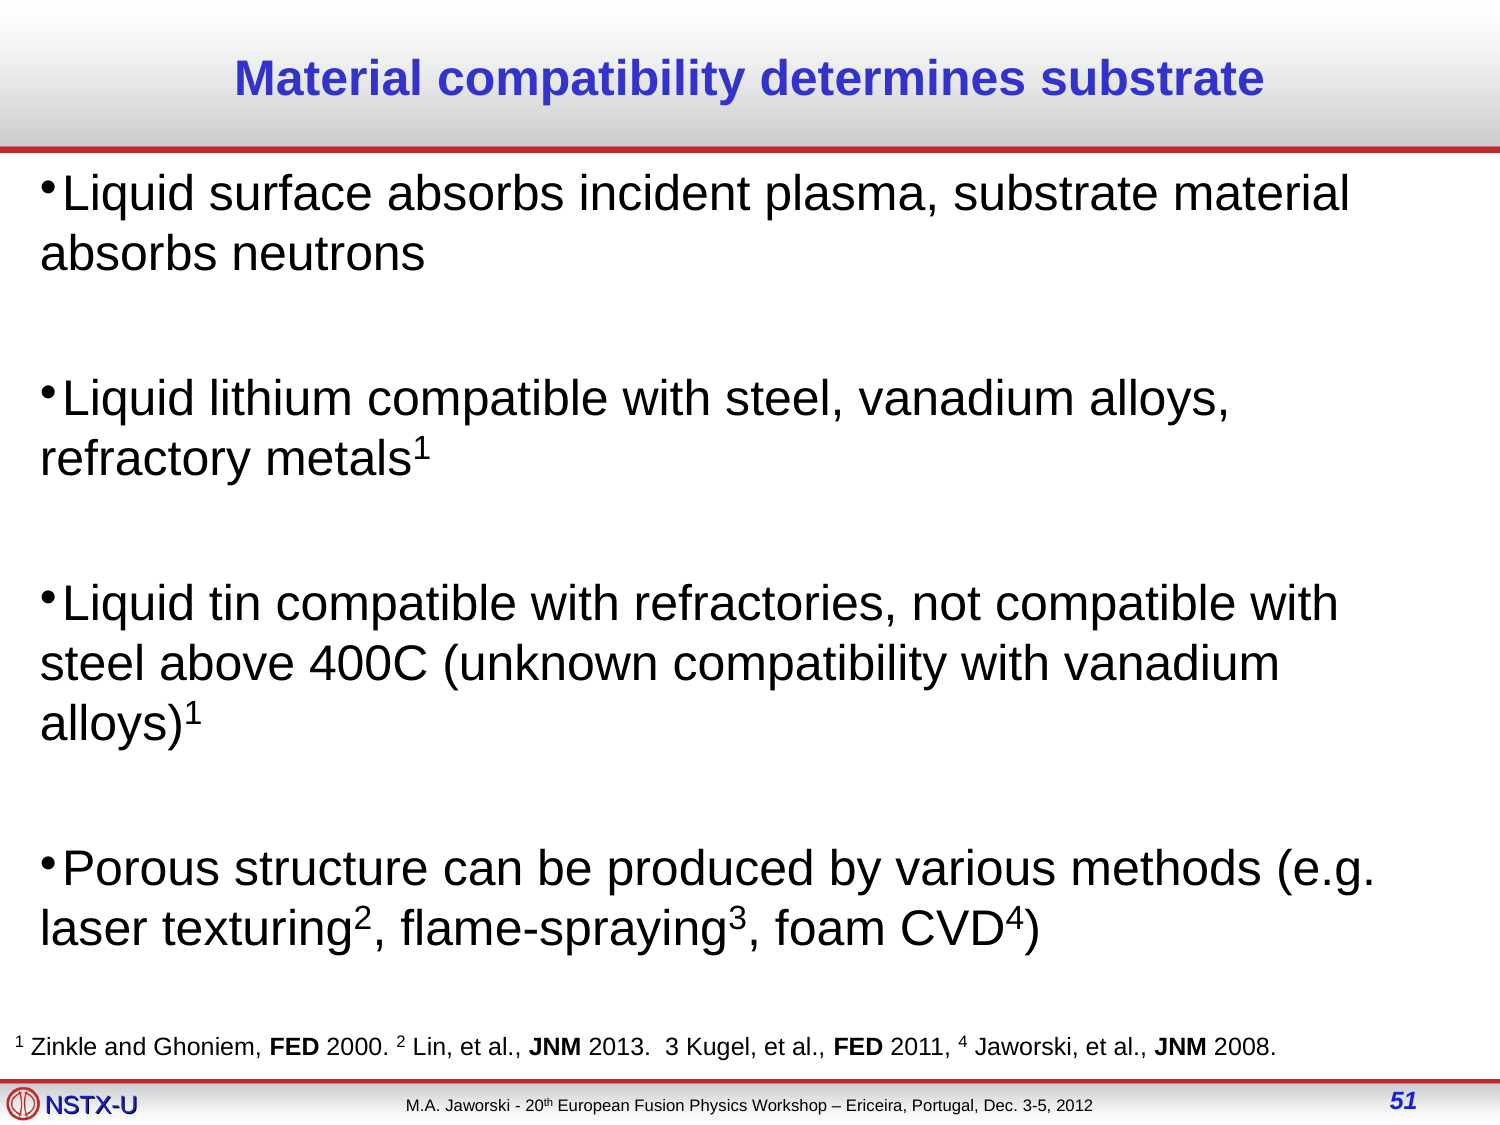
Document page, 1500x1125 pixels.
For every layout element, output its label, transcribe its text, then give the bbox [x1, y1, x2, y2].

text_box 51 [1374, 1076, 1500, 1124]
text_box 1 Zinkle and Ghoniem, FED 2000. 2 Lin, et al., JNM 2013. 3 Kugel, et al., FED 2011, 4 Jaworski, et al., JNM 2008. [0, 1022, 1500, 1066]
title Material compatibility determines substrate [0, 0, 1500, 158]
list Liquid surface absorbs incident plasma, substrate material absorbs neutrons Liquid lithium compatible with steel, vanadium alloys, refractory metals1 Liquid tin compatible with refractories, not compatible with steel above 400C (unknown compatibility with vanadium alloys)1 Porous structure can be produced by various methods (e.g. laser texturing2, flame-spraying3, foam CVD4) [24, 152, 1463, 1003]
